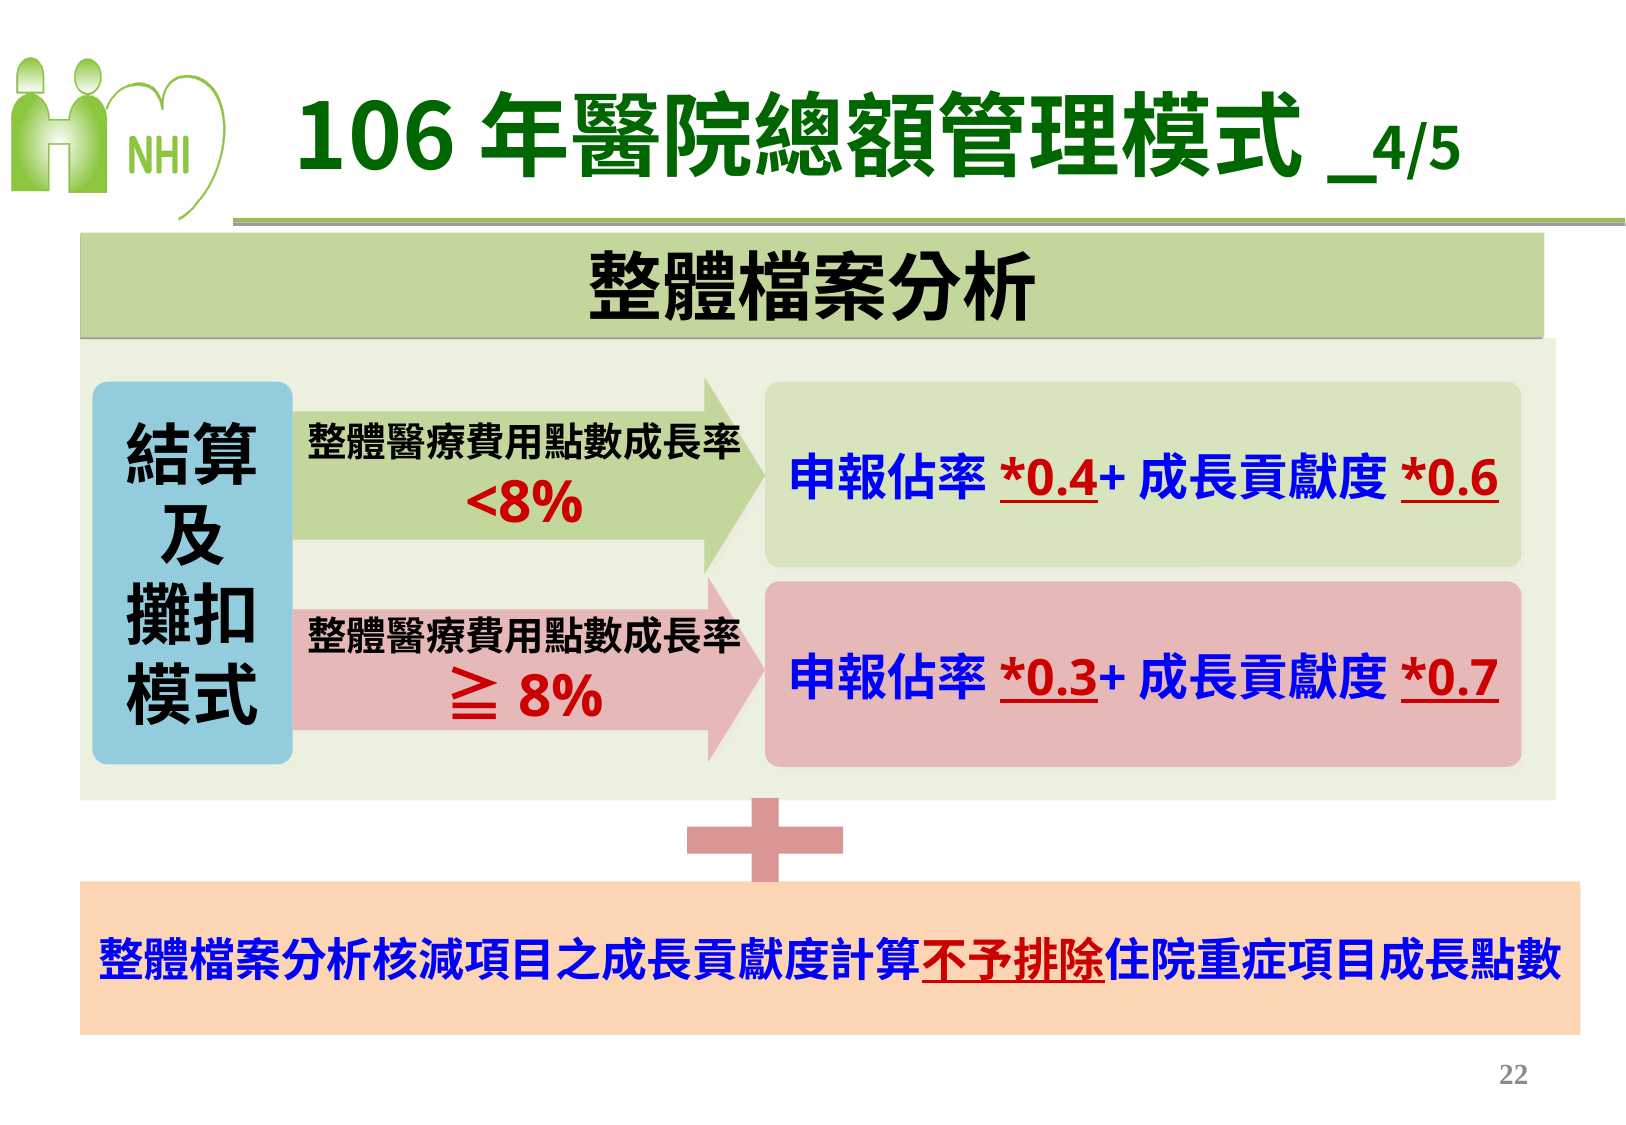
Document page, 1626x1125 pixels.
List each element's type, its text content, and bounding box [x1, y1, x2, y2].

text_box 申報佔率*0.3+成長貢獻度*0.7 [765, 581, 1522, 767]
title 106年醫院總額管理模式_4/5 [245, 45, 1512, 220]
text_box [80, 338, 1557, 883]
text_box 整體醫療費用點數成長率 <8% [292, 377, 765, 575]
text_box 整體醫療費用點數成長率 ≧8% [292, 576, 765, 763]
slide_number <編號> [1164, 1042, 1544, 1103]
picture [0, 42, 233, 233]
text_box 結算及 攤扣模式 [92, 381, 293, 765]
text_box 整體檔案分析 [80, 232, 1545, 338]
text_box 申報佔率*0.4+成長貢獻度*0.6 [765, 381, 1522, 568]
text_box 整體檔案分析核減項目之成長貢獻度計算不予排除住院重症項目成長點數 [80, 881, 1581, 1035]
